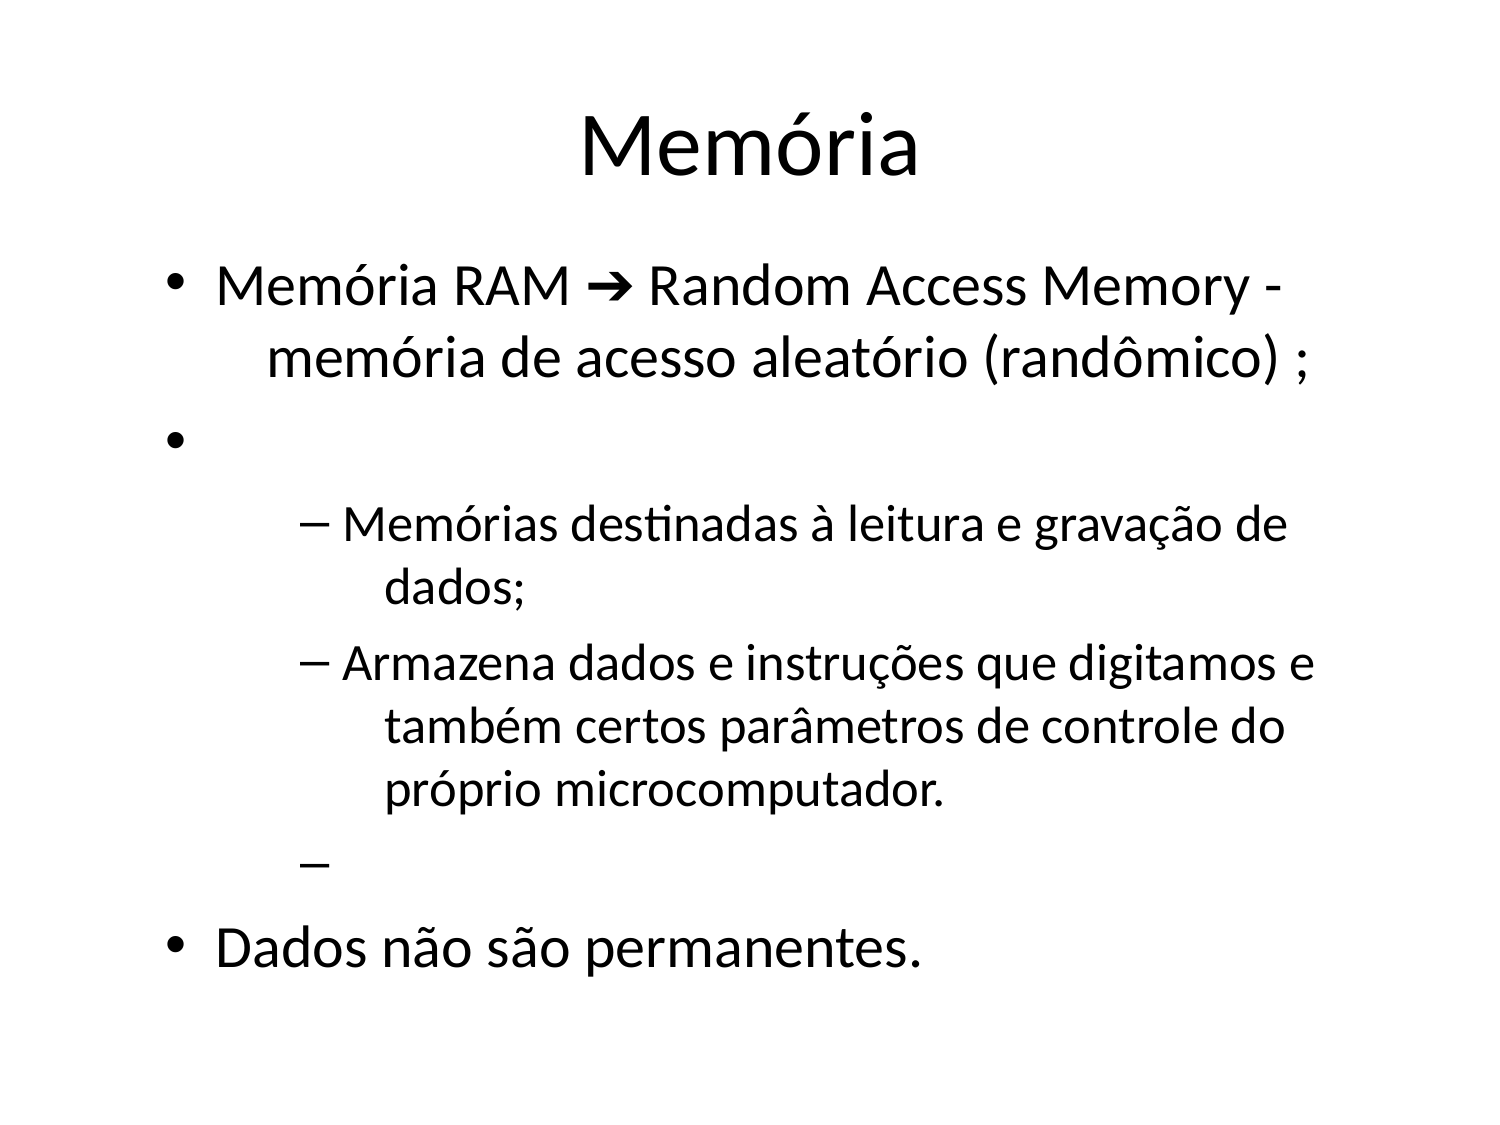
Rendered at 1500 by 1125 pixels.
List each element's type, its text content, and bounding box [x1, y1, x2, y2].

list Memória RAM ➔ Random Access Memory - memória de acesso aleatório (randômico) ; Memórias destinadas à leitura e gravação de dados; Armazena dados e instruções que digitamos e também certos parâmetros de controle do próprio microcomputador. Dados não são permanentes. [150, 237, 1459, 988]
title Memória [75, 45, 1426, 233]
